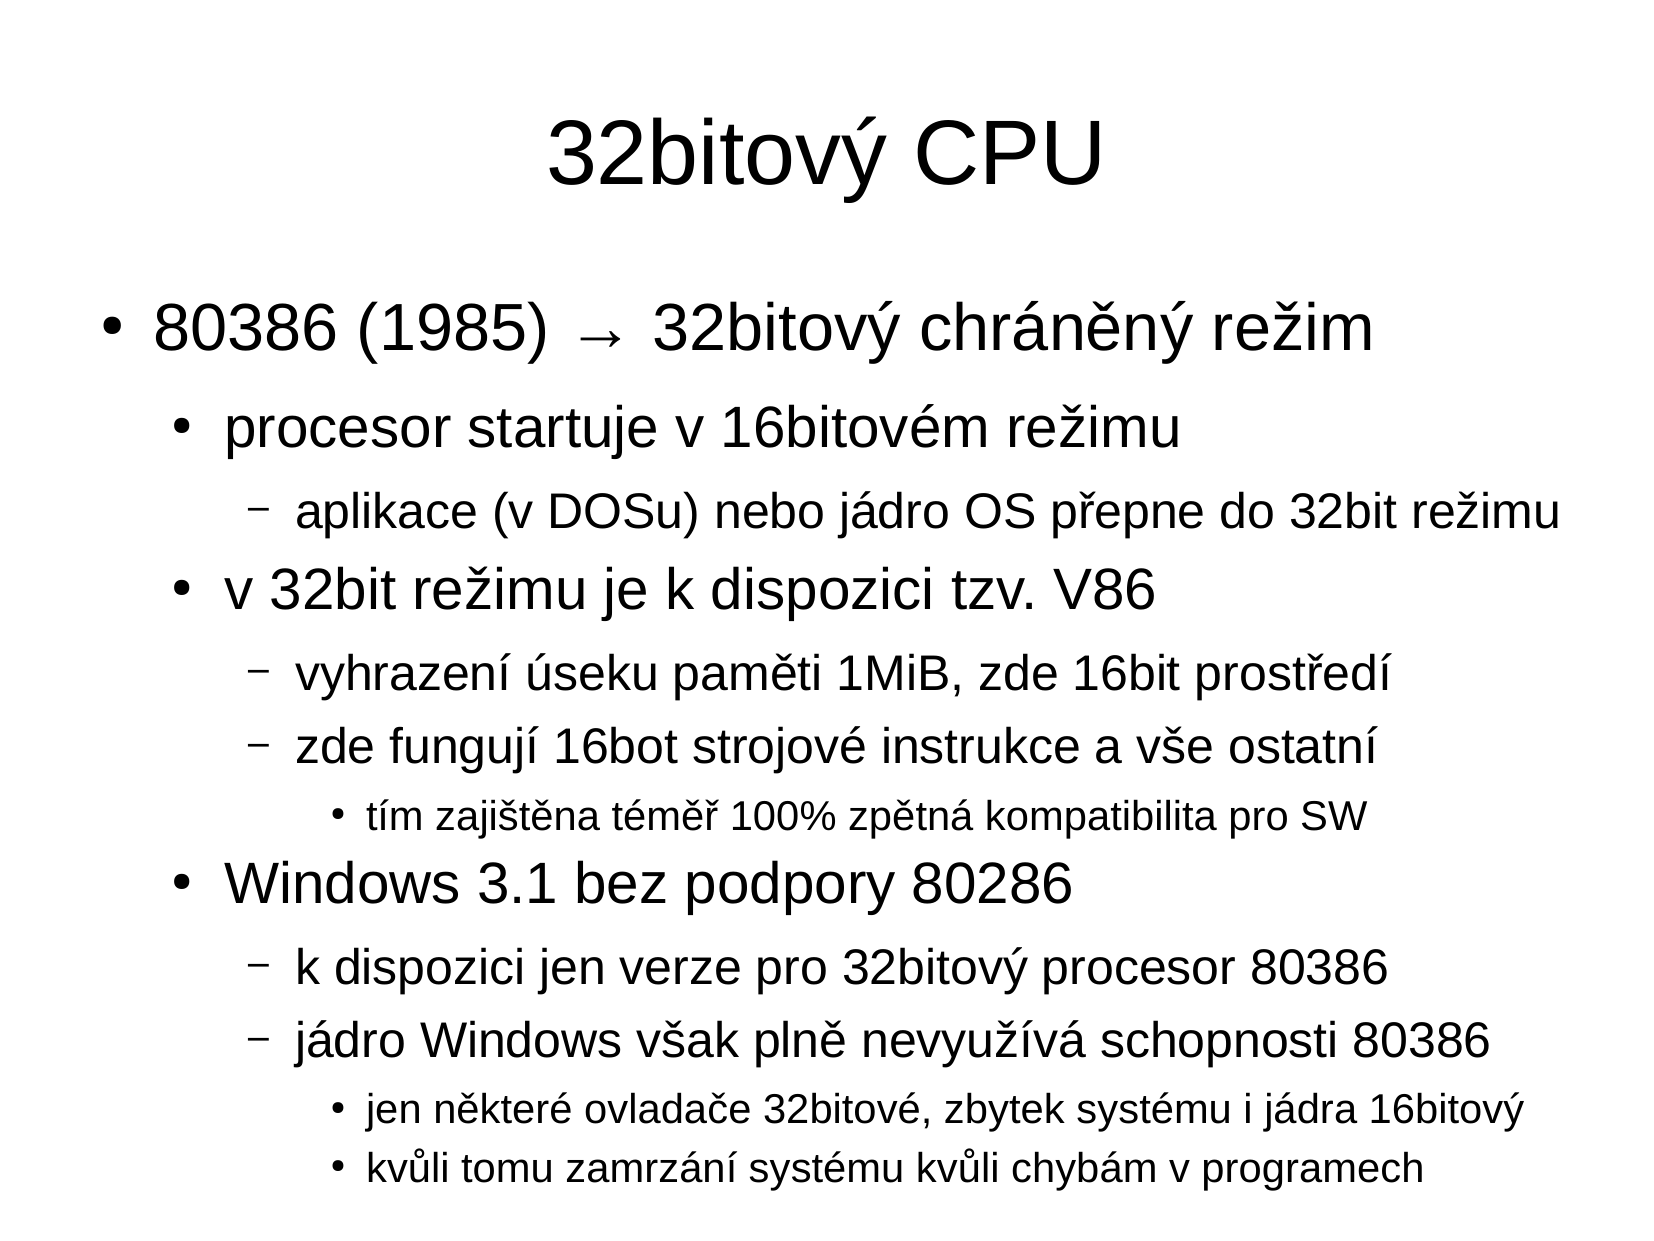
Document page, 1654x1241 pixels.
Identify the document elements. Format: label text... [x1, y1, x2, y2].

list 80386 (1985) → 32bitový chráněný režim procesor startuje v 16bitovém režimu aplikace (v DOSu) nebo jádro OS přepne do 32bit režimu v 32bit režimu je k dispozici tzv. V86 vyhrazení úseku paměti 1MiB, zde 16bit prostředí zde fungují 16bot strojové instrukce a vše ostatní tím zajištěna téměř 100% zpětná kompatibilita pro SW Windows 3.1 bez podpory 80286 k dispozici jen verze pro 32bitový procesor 80386 jádro Windows však plně nevyužívá schopnosti 80386 jen některé ovladače 32bitové, zbytek systému i jádra 16bitový kvůli tomu zamrzání systému kvůli chybám v programech [82, 290, 1571, 1191]
title 32bitový CPU [82, 49, 1571, 257]
